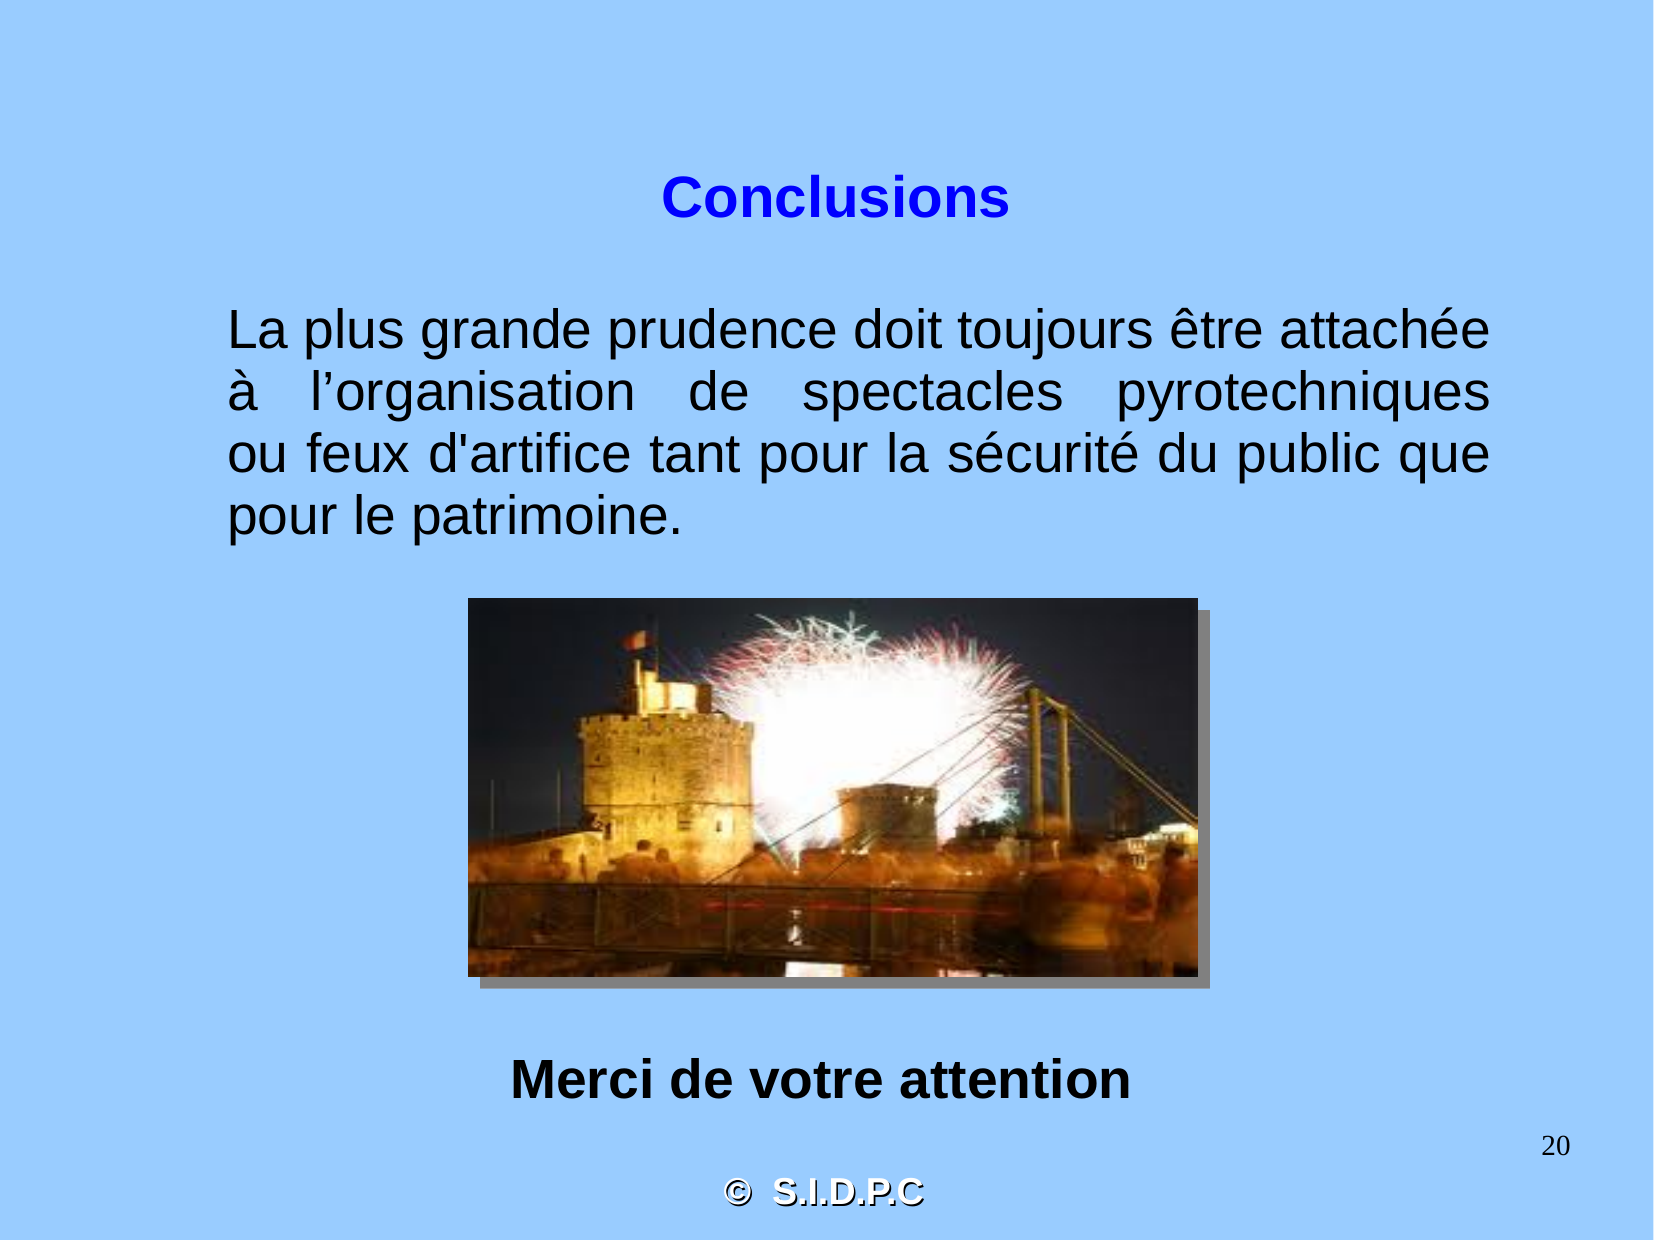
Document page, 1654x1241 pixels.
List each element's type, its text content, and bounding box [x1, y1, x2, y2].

text_box Merci de votre attention [495, 1041, 1149, 1125]
text_box © S.I.D.P.C [708, 1163, 950, 1222]
picture [468, 598, 1198, 977]
text_box La plus grande prudence doit toujours être attachée à l’organisation de spectacles pyrotechniques ou feux d'artifice tant pour la sécurité du public que pour le patrimoine. [212, 291, 1508, 609]
title Conclusions [122, 151, 1530, 238]
